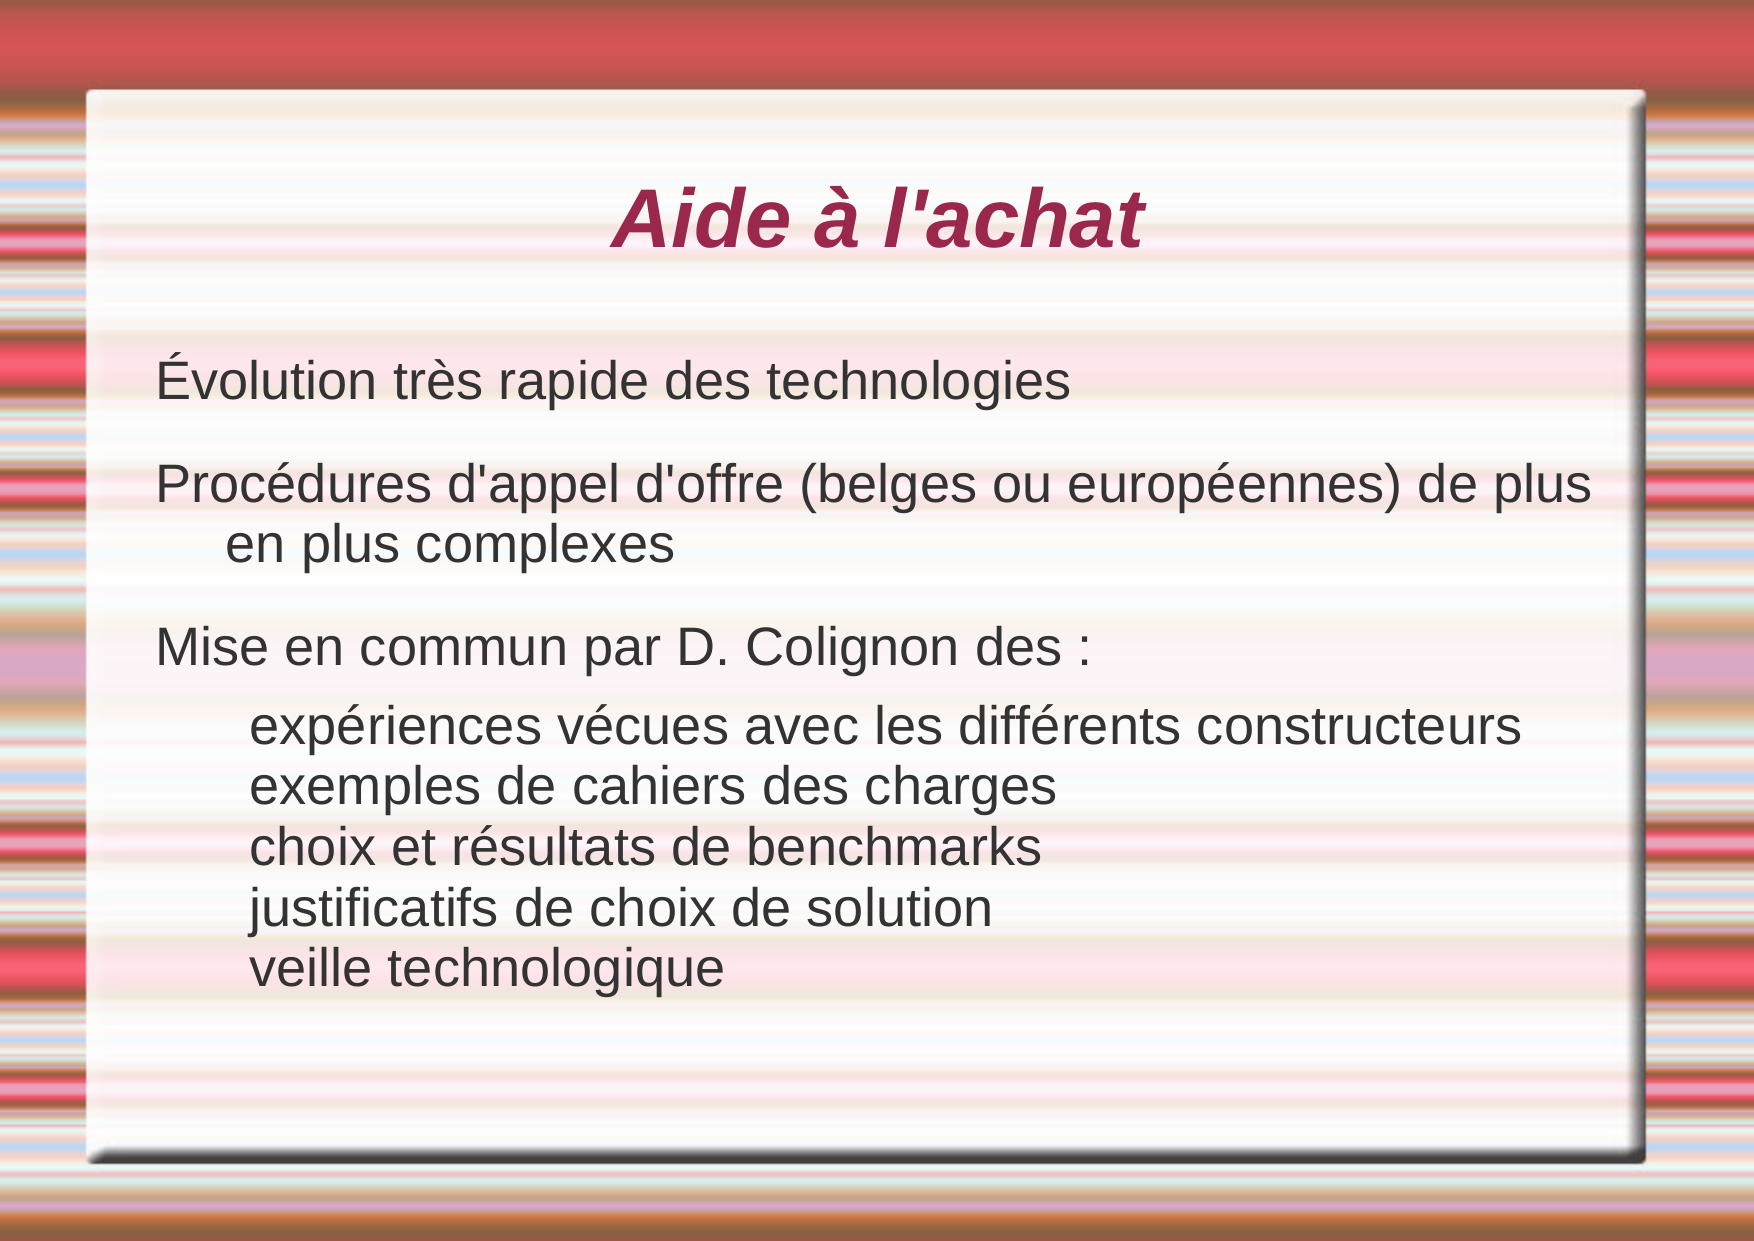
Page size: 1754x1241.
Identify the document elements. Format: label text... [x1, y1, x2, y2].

title Aide à l'achat [128, 114, 1627, 322]
picture [0, 0, 1754, 1241]
list Évolution très rapide des technologies Procédures d'appel d'offre (belges ou européennes) de plus en plus complexes Mise en commun par D. Colignon des : expériences vécues avec les différents constructeurs exemples de cahiers des charges choix et résultats de benchmarks justificatifs de choix de solution veille technologique [143, 350, 1608, 1133]
